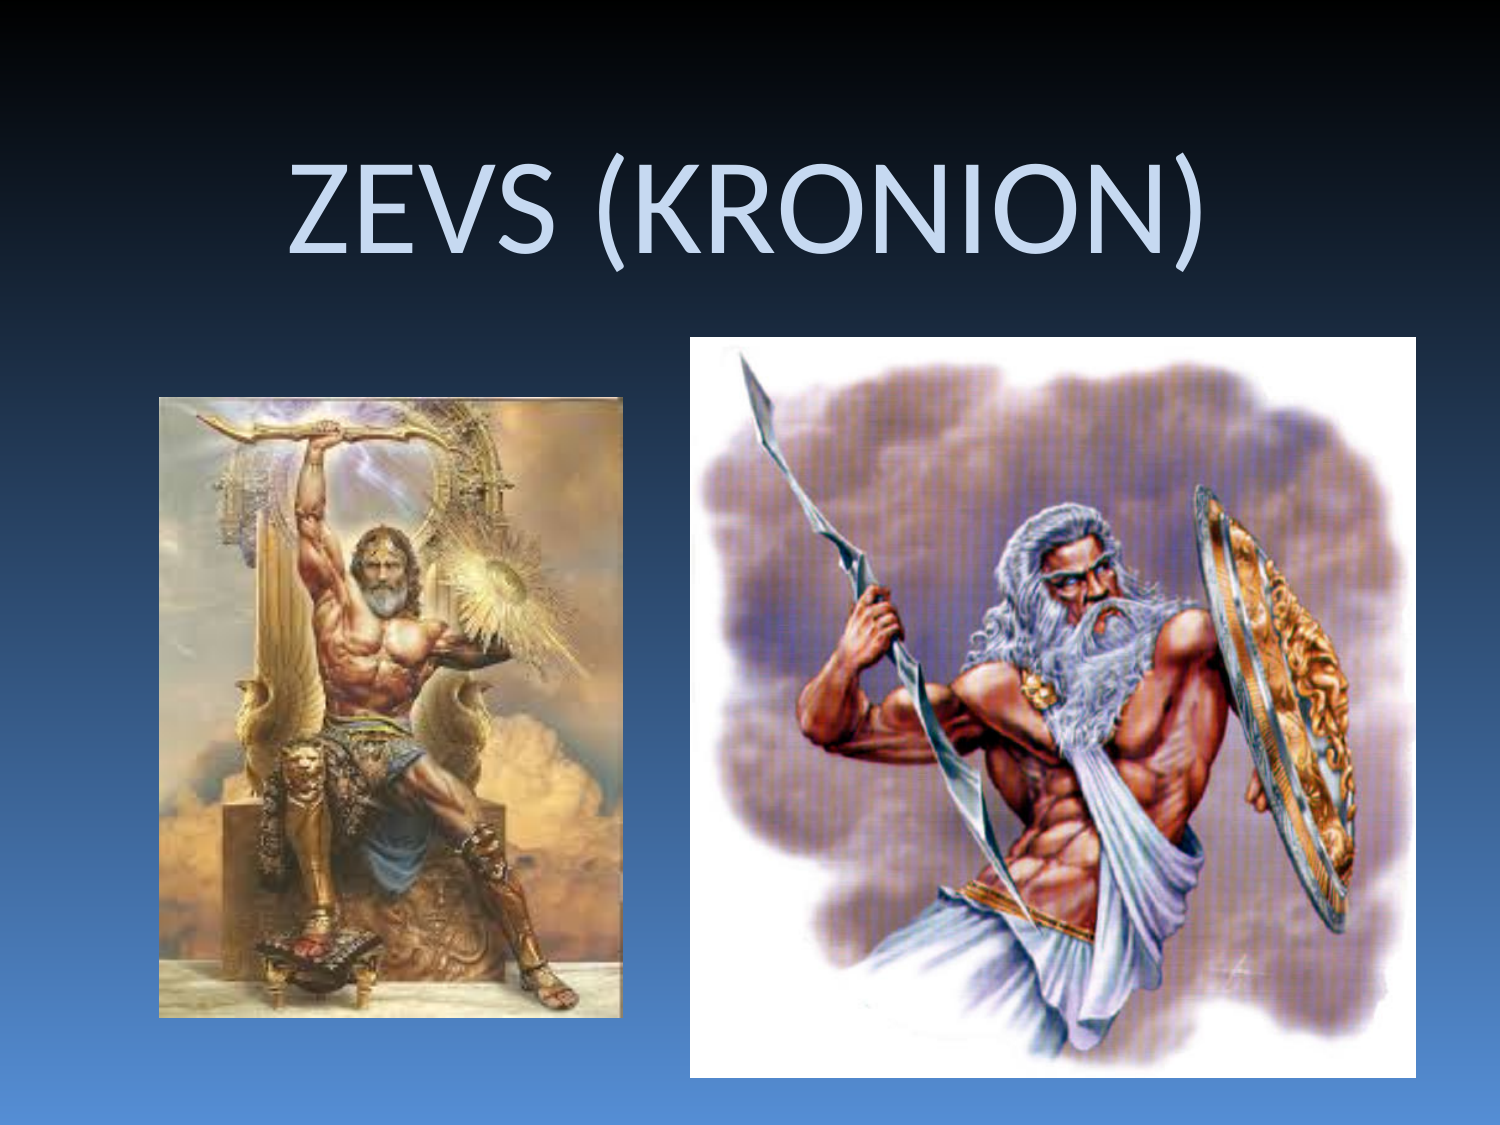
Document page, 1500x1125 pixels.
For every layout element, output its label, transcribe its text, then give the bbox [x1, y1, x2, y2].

picture [690, 337, 1416, 1078]
picture [159, 397, 623, 1018]
title ZEVS (KRONION) [112, 78, 1388, 320]
